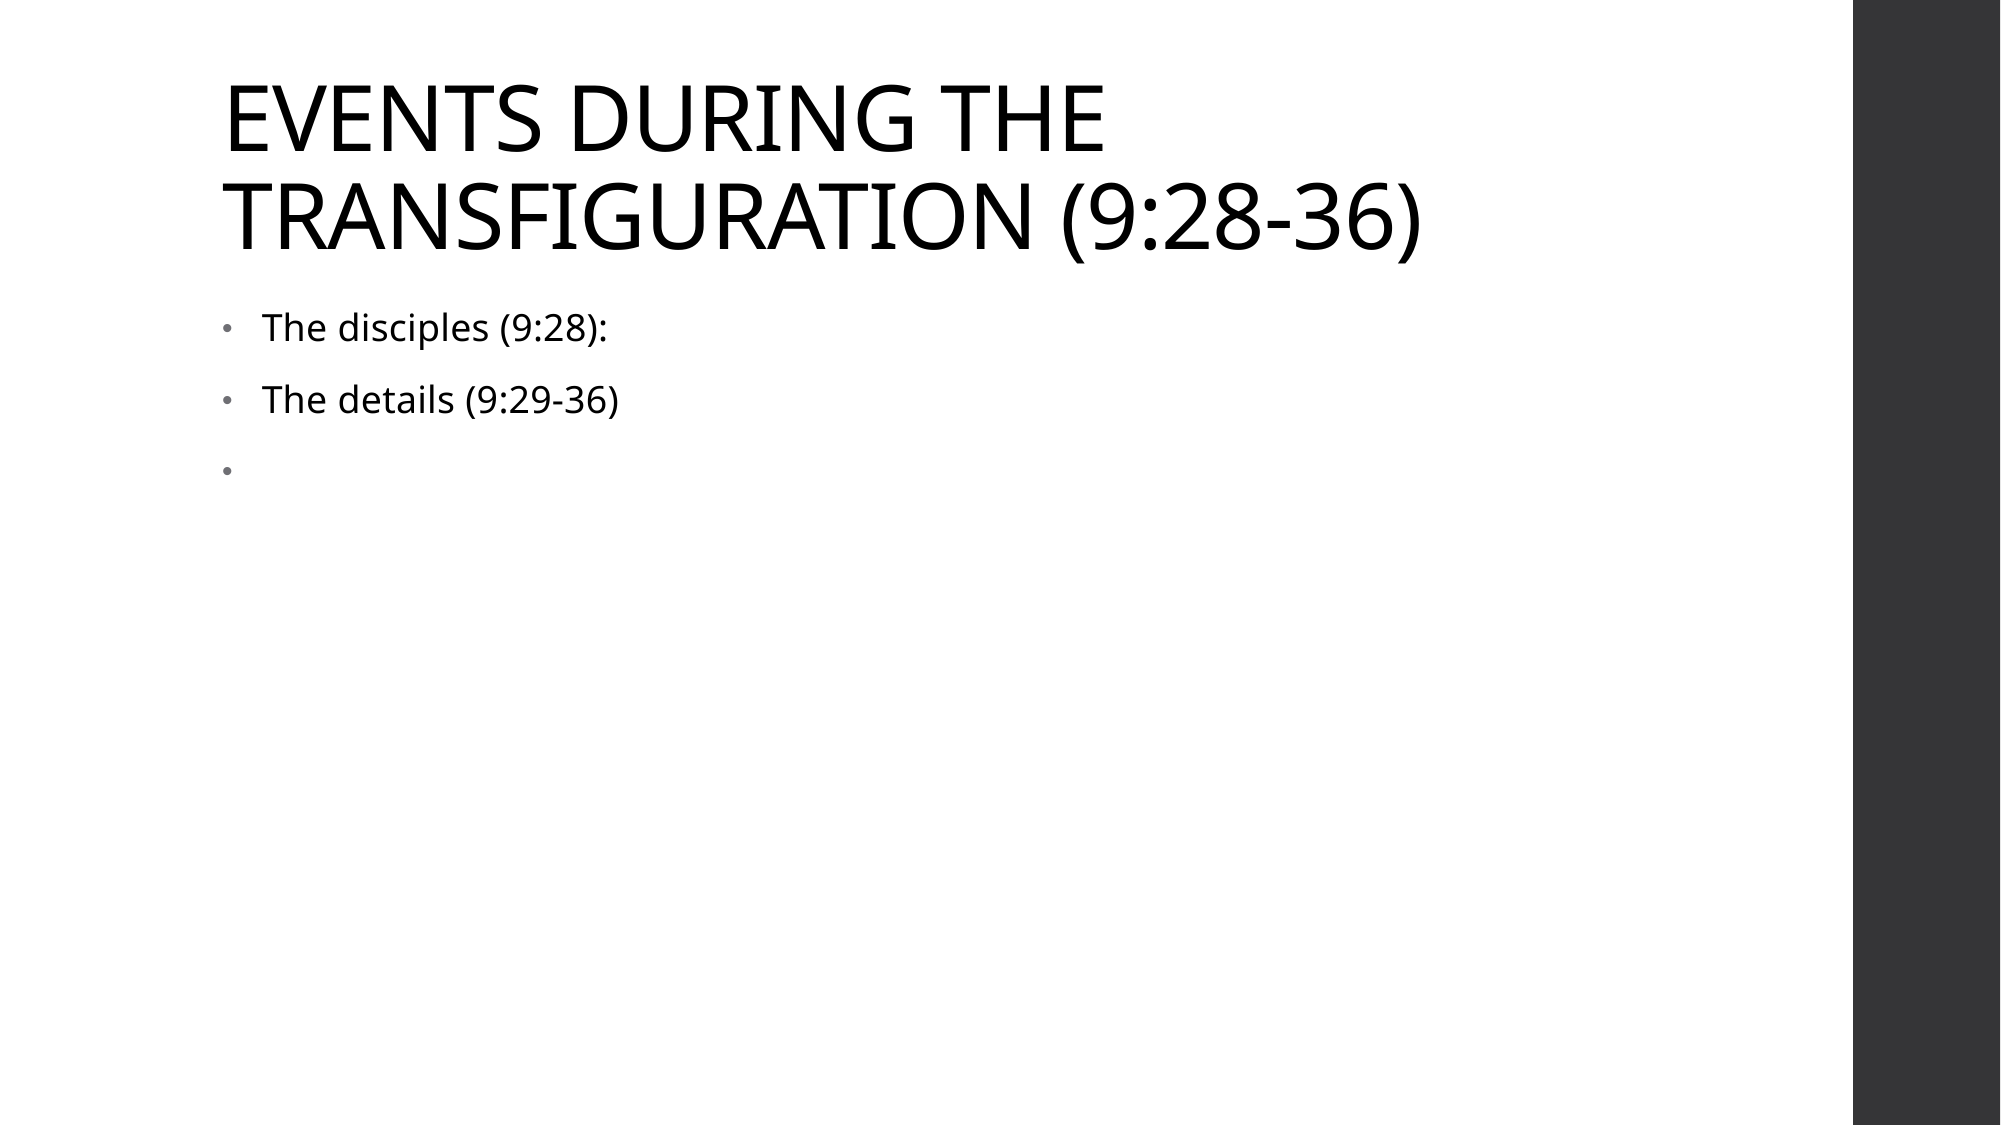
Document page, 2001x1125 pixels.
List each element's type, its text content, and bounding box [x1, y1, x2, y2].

title EVENTS DURING THE TRANSFIGURATION (9:28-36) [206, 60, 1797, 278]
list The disciples (9:28): The details (9:29-36) [206, 299, 1617, 1014]
